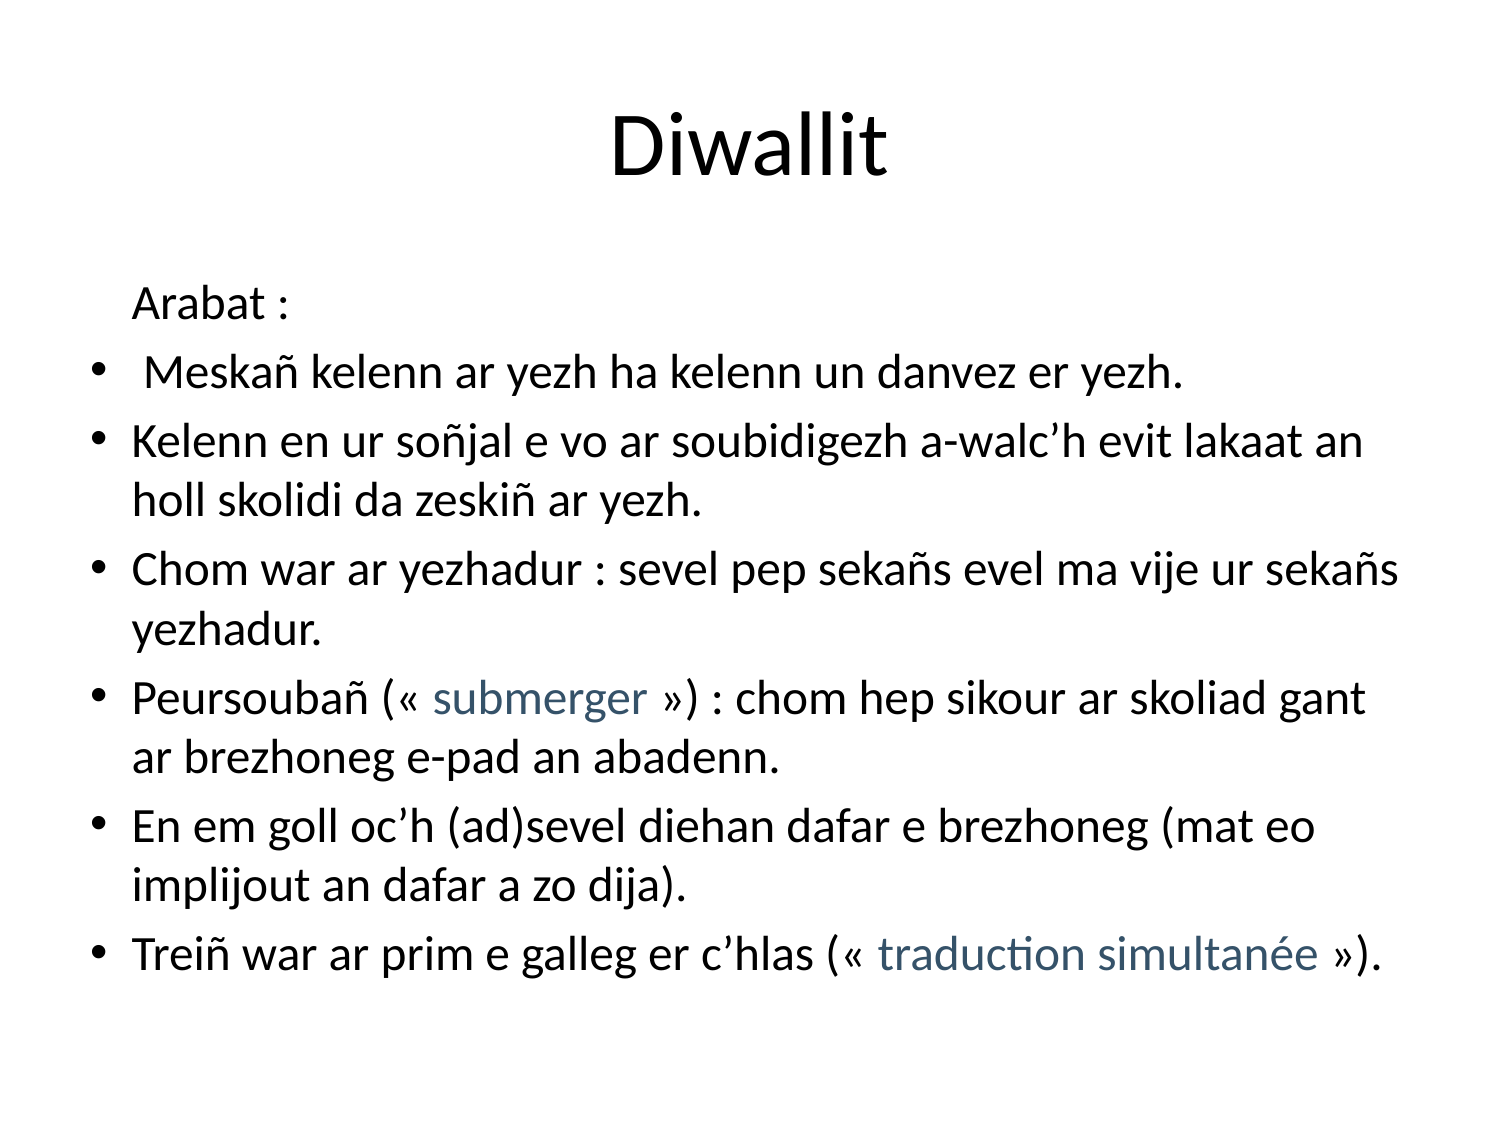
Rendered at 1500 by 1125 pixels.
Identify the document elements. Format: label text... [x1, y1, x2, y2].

title Diwallit [75, 45, 1425, 233]
list Arabat : Meskañ kelenn ar yezh ha kelenn un danvez er yezh. Kelenn en ur soñjal e vo ar soubidigezh a-walc’h evit lakaat an holl skolidi da zeskiñ ar yezh. Chom war ar yezhadur : sevel pep sekañs evel ma vije ur sekañs yezhadur. Peursoubañ (« submerger ») : chom hep sikour ar skoliad gant ar brezhoneg e-pad an abadenn. En em goll oc’h (ad)sevel diehan dafar e brezhoneg (mat eo implijout an dafar a zo dija). Treiñ war ar prim e galleg er c’hlas (« traduction simultanée »). [75, 262, 1425, 1005]
